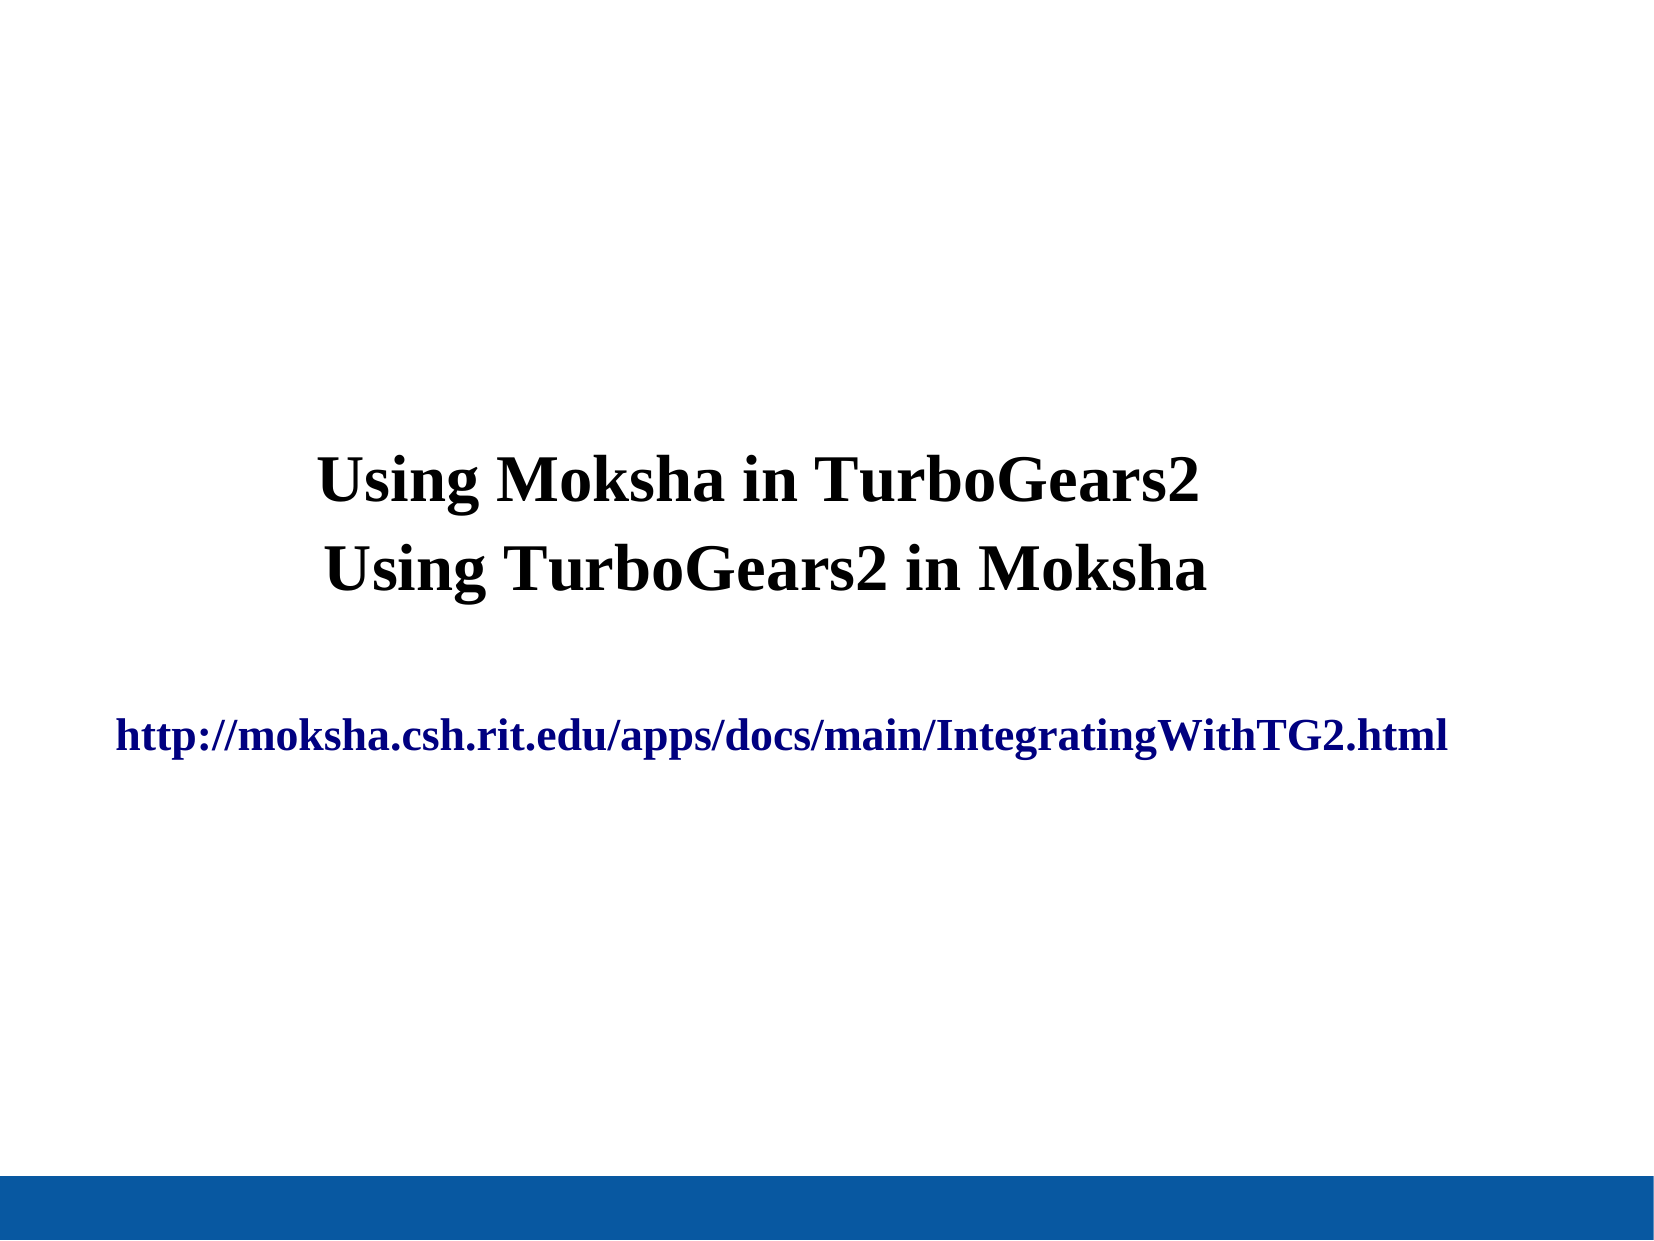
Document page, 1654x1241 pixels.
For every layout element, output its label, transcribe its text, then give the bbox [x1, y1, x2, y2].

picture [0, 1176, 1654, 1240]
subtitle Using Moksha in TurboGears2 Using TurboGears2 in Moksha http://moksha.csh.rit.edu/apps/docs/main/IntegratingWithTG2.html [115, 130, 1521, 1141]
